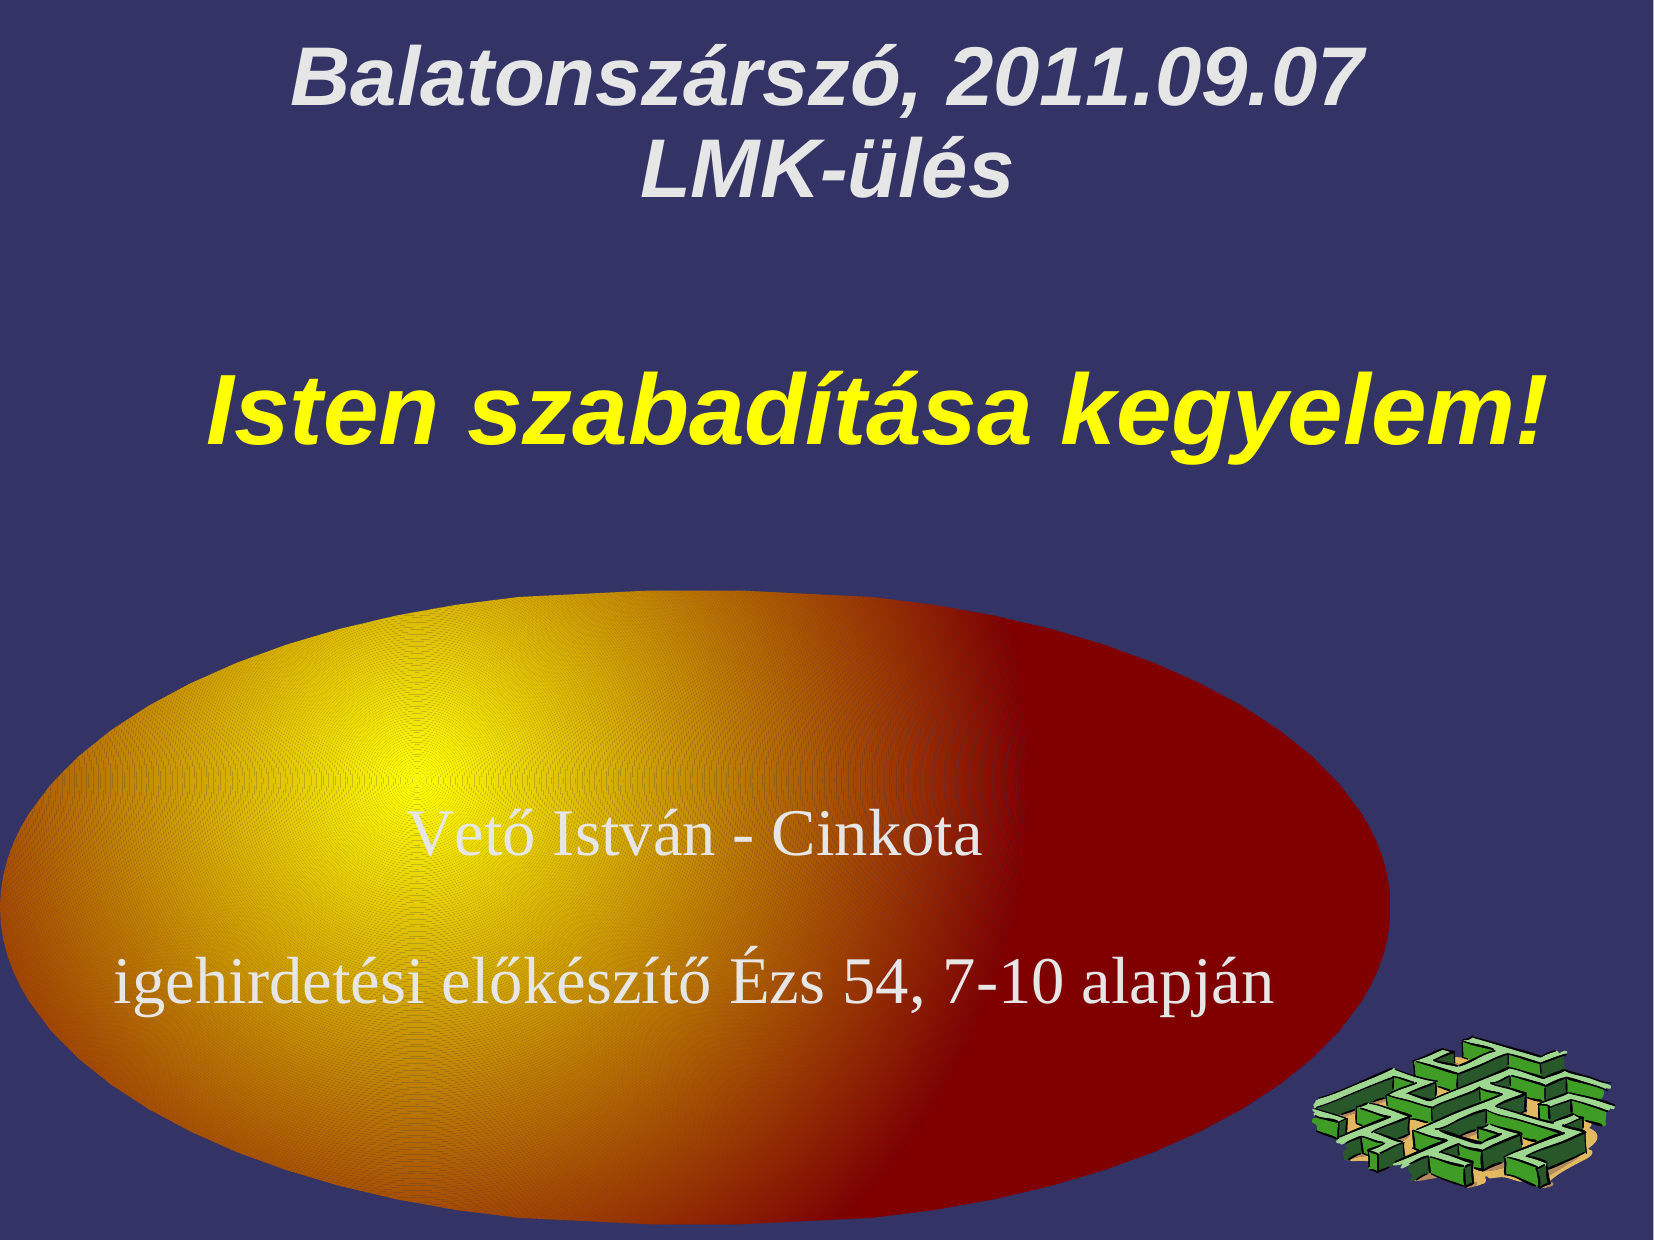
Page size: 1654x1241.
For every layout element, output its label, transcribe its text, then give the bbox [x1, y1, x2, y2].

text_box Isten szabadítása kegyelem! [206, 354, 1565, 467]
title Balatonszárszó, 2011.09.07 LMK-ülés [121, 19, 1534, 227]
subtitle Vető István - Cinkota igehirdetési előkészítő Ézs 54, 7-10 alapján [0, 590, 1391, 1225]
